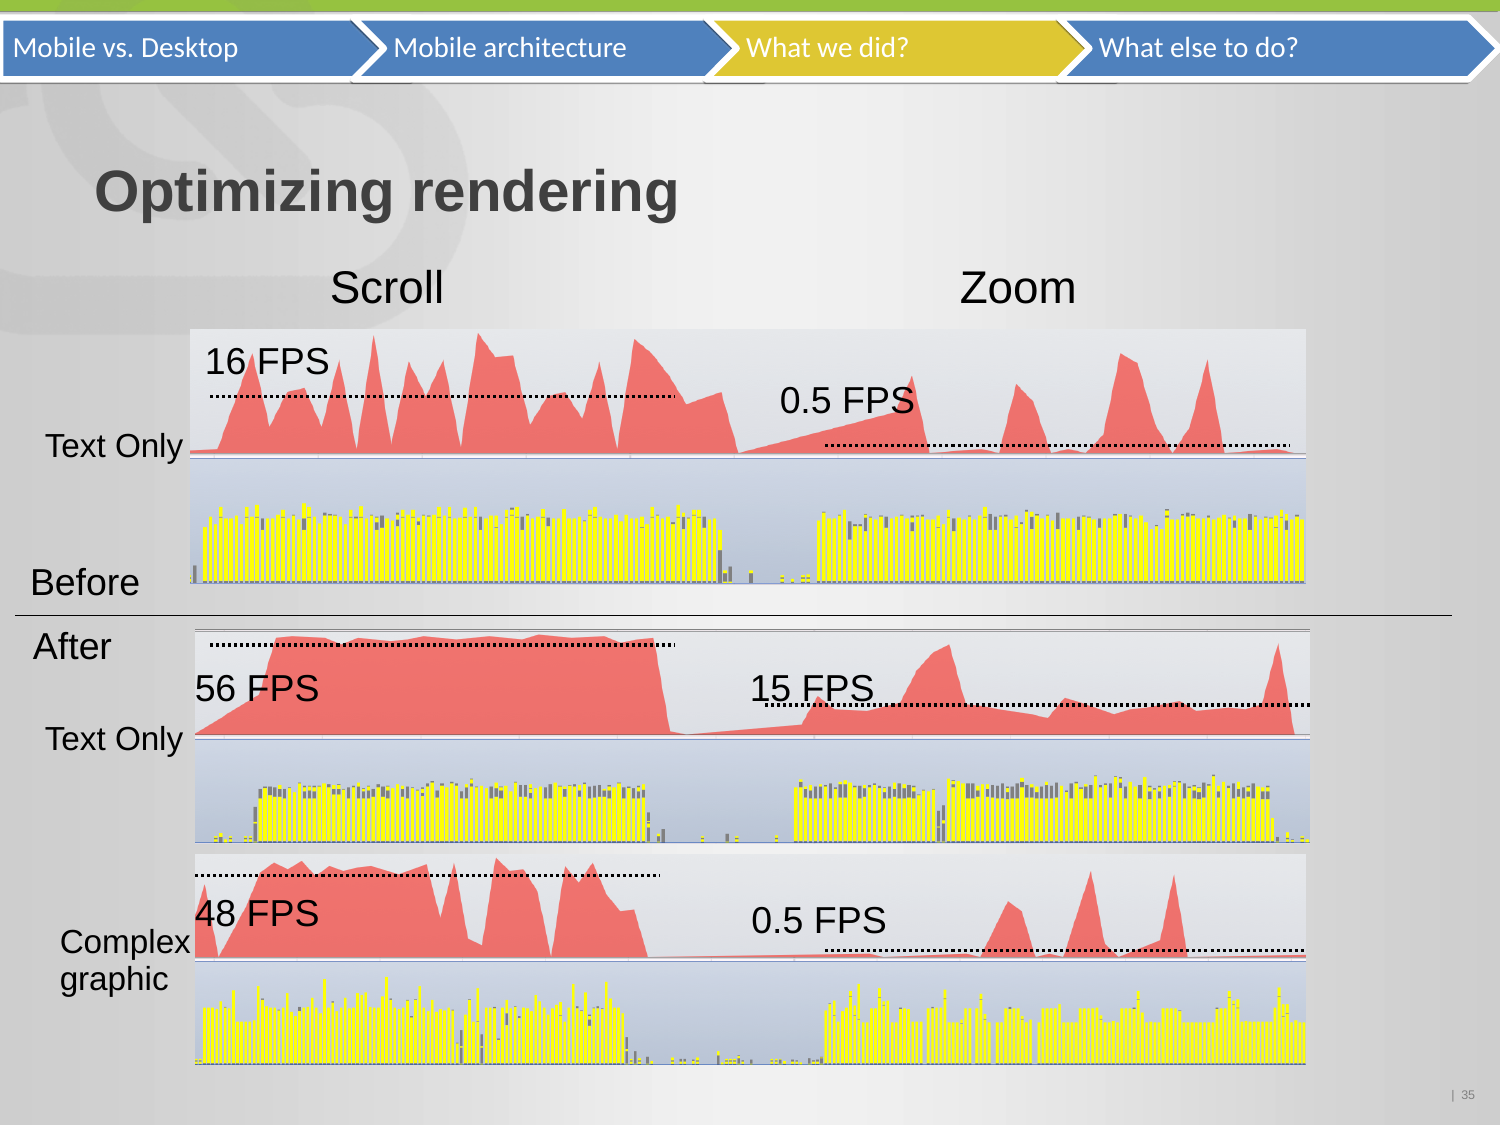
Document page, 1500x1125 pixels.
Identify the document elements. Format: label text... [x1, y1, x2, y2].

text_box After [18, 618, 154, 676]
picture [0, 0, 1500, 47]
text_box What we did? [705, 17, 1088, 80]
text_box 56 FPS [180, 660, 361, 717]
text_box What else to do? [1058, 17, 1500, 80]
text_box Mobile vs. Desktop [0, 17, 383, 80]
text_box Complex graphic [45, 915, 286, 1006]
text_box Mobile architecture [353, 17, 736, 80]
text_box Zoom [945, 254, 1111, 322]
list Optimizing rendering [79, 146, 1388, 300]
text_box 0.5 FPS [765, 372, 946, 430]
text_box Text Only [30, 420, 271, 473]
text_box Before [15, 553, 196, 611]
text_box 48 FPS [180, 885, 361, 942]
text_box Text Only [30, 712, 271, 766]
text_box 15 FPS [735, 660, 916, 717]
picture [0, 49, 1500, 1125]
text_box 0.5 FPS [736, 892, 917, 949]
text_box 16 FPS [190, 333, 371, 390]
text_box Scroll [315, 254, 556, 322]
